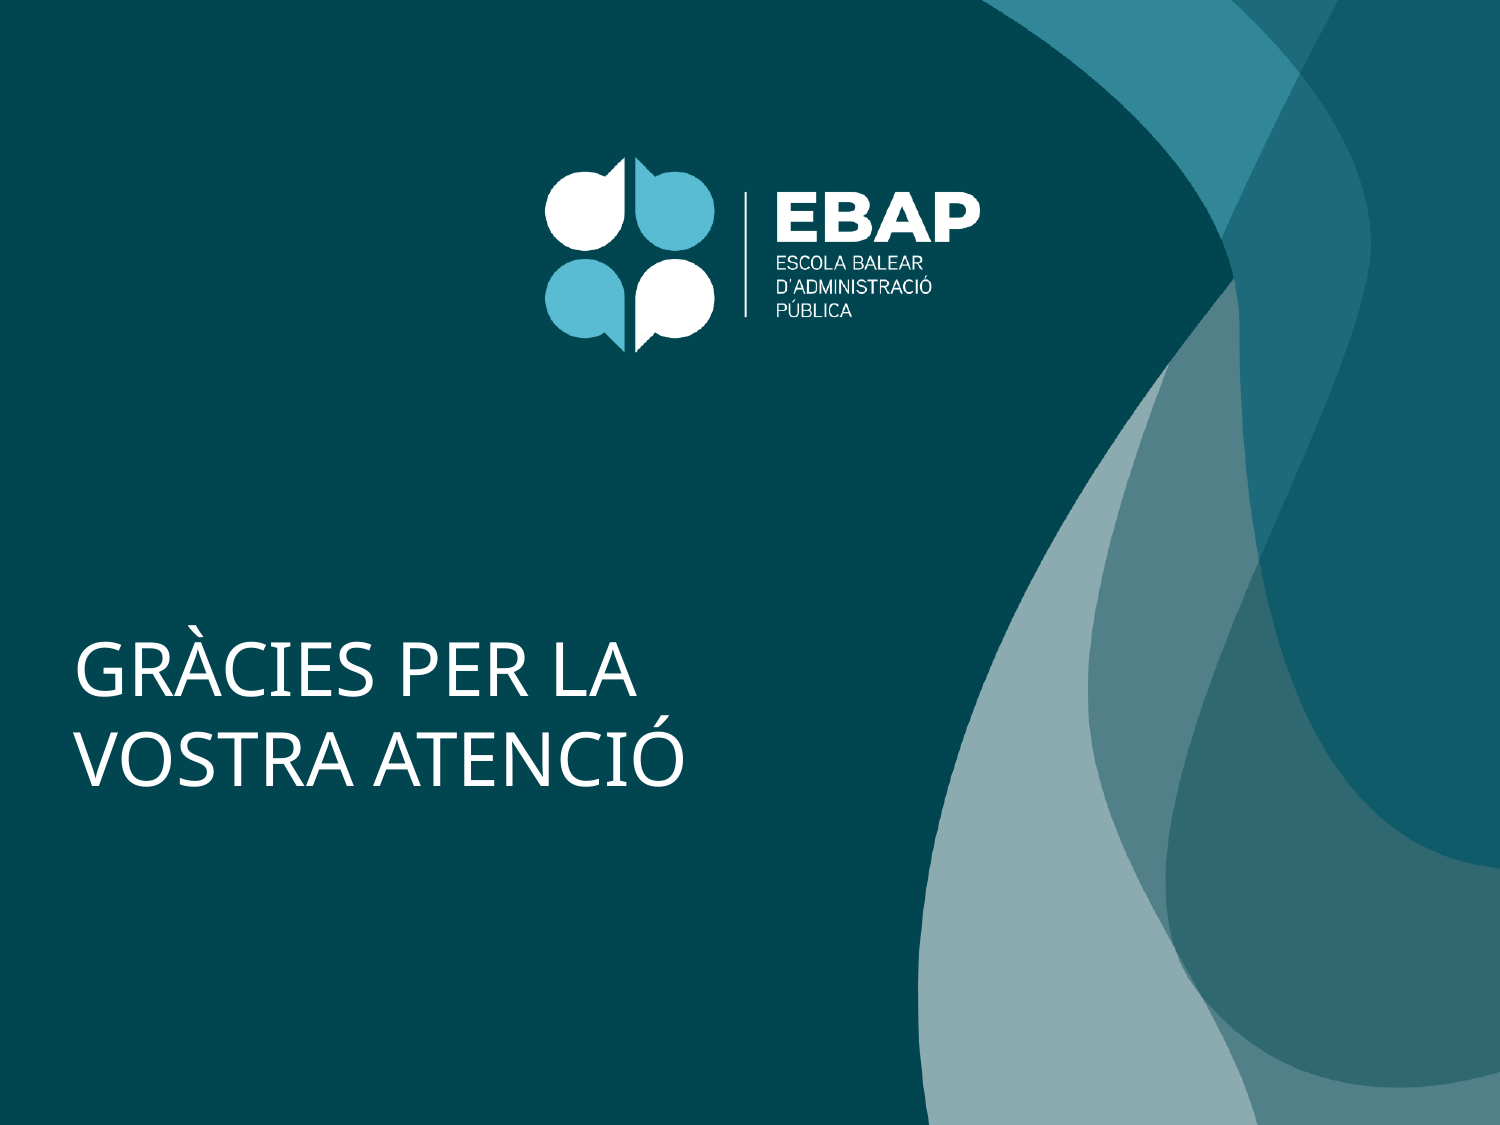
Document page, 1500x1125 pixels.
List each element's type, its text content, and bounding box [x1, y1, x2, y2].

picture [0, 0, 1500, 1125]
text_box GRÀCIES PER LA VOSTRA ATENCIÓ [58, 614, 910, 809]
